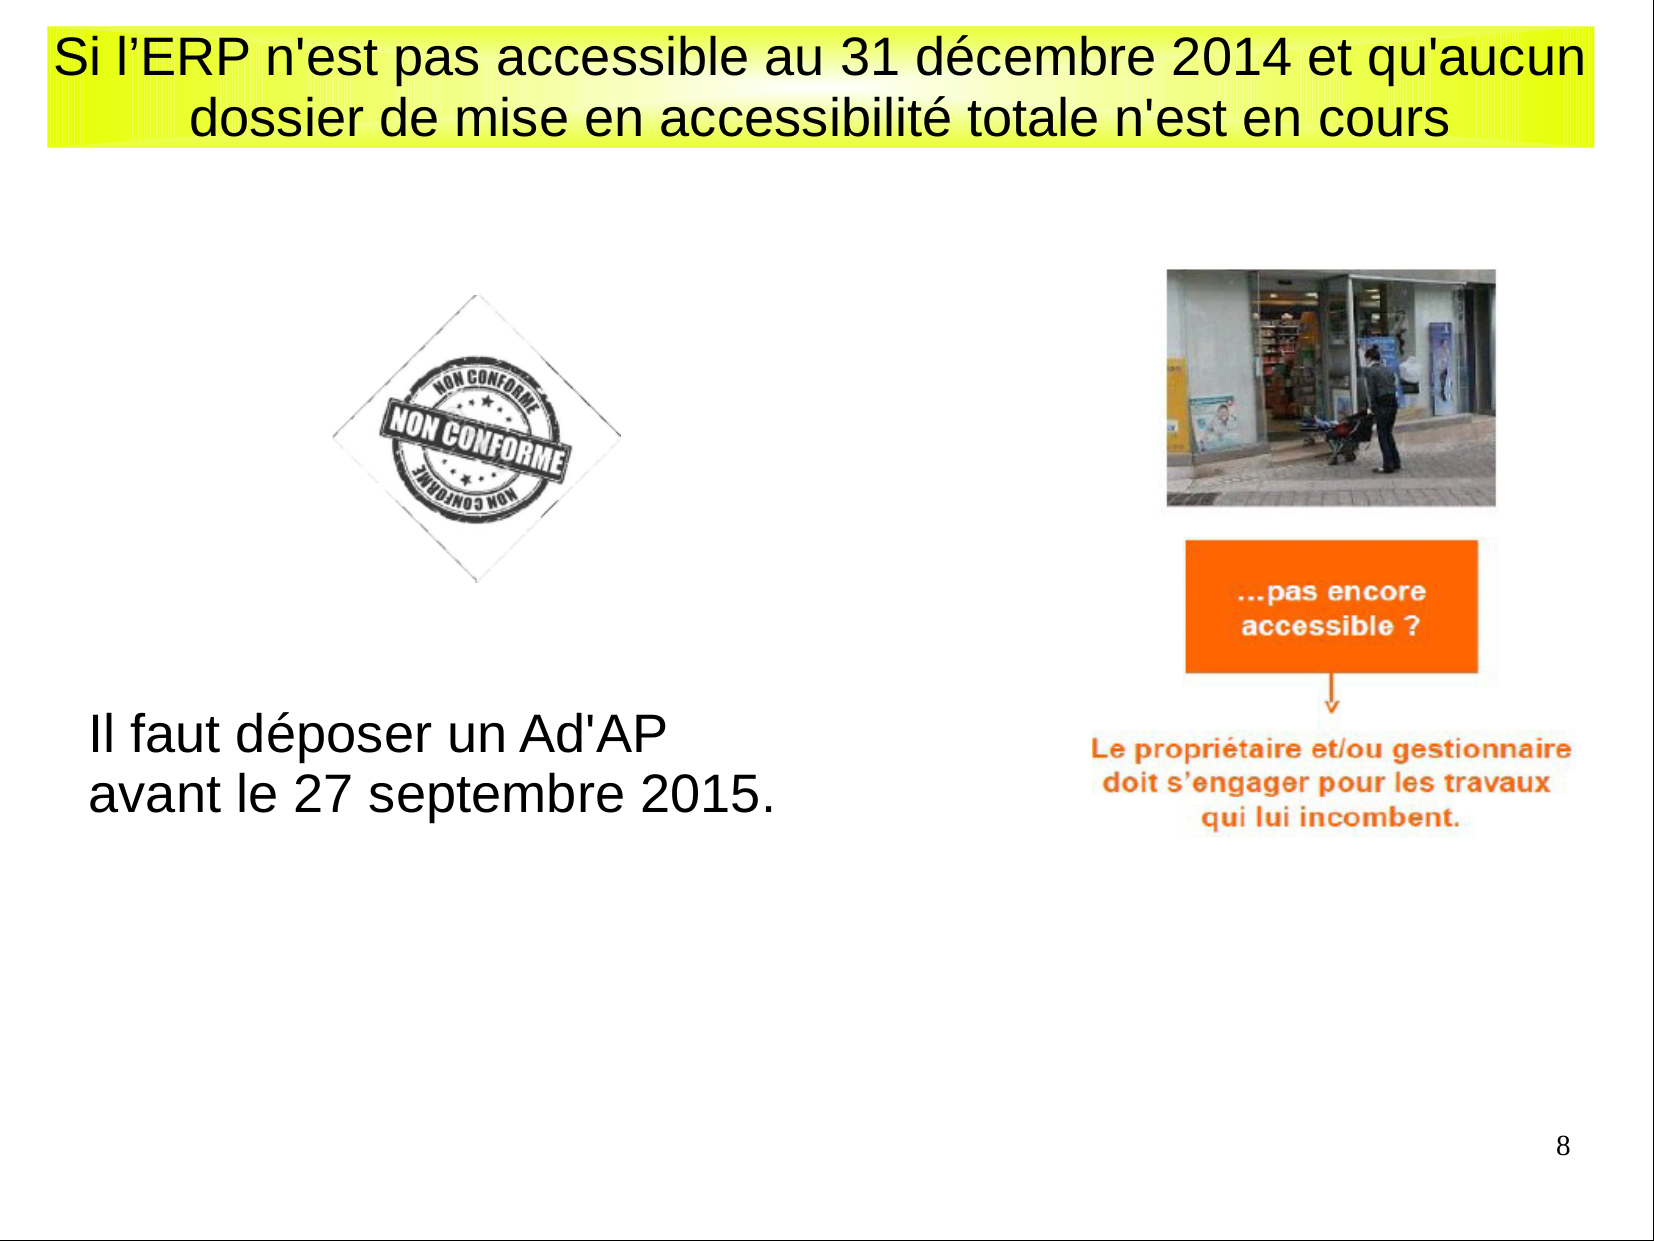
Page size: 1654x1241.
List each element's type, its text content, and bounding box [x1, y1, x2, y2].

title Si l’ERP n'est pas accessible au 31 décembre 2014 et qu'aucun dossier de mise en accessibilité totale n'est en cours [47, 26, 88, 148]
title Il faut déposer un Ad'AP avant le 27 septembre 2015. [88, 0, 1625, 1241]
picture [322, 295, 621, 583]
picture [1092, 265, 1576, 844]
